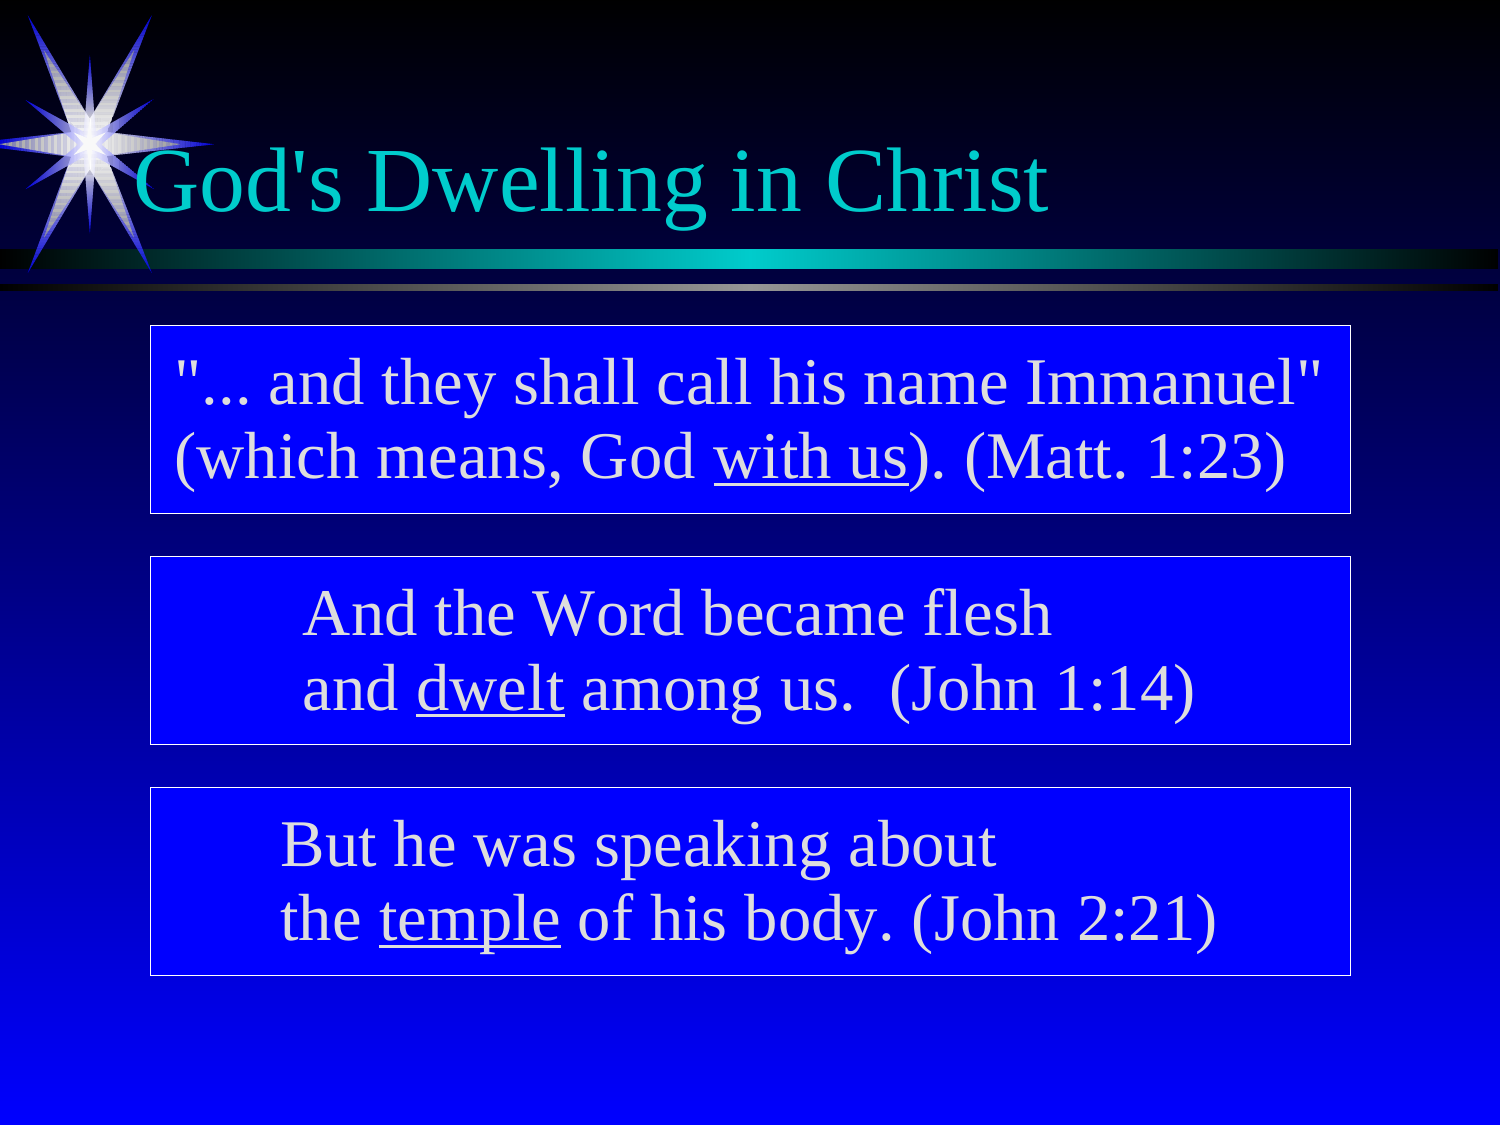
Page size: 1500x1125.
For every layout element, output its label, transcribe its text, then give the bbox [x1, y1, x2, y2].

title God's Dwelling in Christ [118, 49, 1422, 238]
text_box 20 [131, 239, 141, 245]
text_box But he was speaking about the temple of his body. (John 2:21) [150, 787, 1351, 976]
text_box And the Word became flesh and dwelt among us. (John 1:14) [150, 556, 1351, 745]
text_box 20 [38, 43, 48, 49]
text_box 20 [38, 239, 49, 245]
text_box "... and they shall call his name Immanuel" (which means, God with us). (Matt. 1:23) [150, 325, 1351, 514]
text_box 20 [131, 43, 142, 49]
